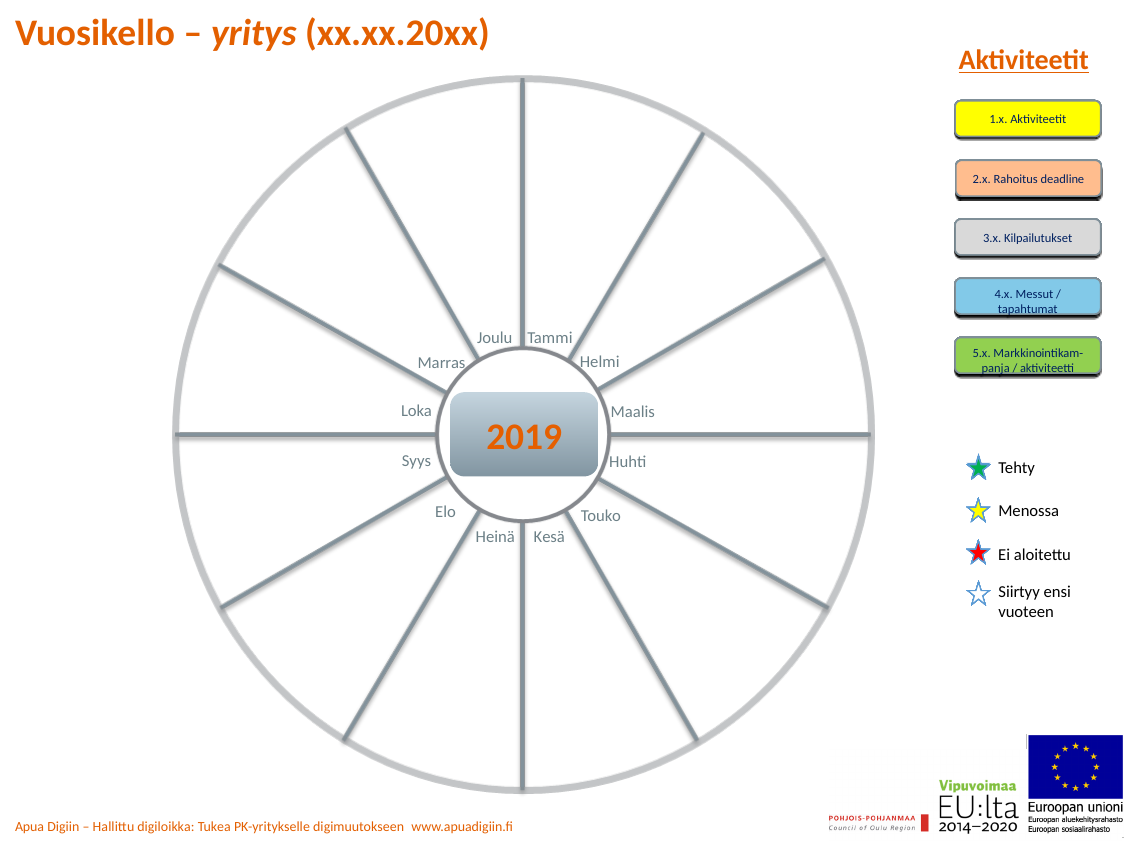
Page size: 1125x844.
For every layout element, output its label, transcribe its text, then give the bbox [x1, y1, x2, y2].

text_box 3.x. Kilpailutukset [955, 219, 1101, 255]
text_box Huhti [594, 443, 663, 479]
text_box 2.x. Rahoitus deadline [955, 160, 1102, 197]
text_box Maalis [595, 393, 672, 429]
text_box Tehty [983, 449, 1053, 485]
text_box Loka [386, 392, 449, 428]
text_box Helmi [564, 343, 636, 379]
text_box Menossa [983, 491, 1076, 528]
text_box 1.x. Aktiviteetit [955, 100, 1101, 137]
text_box [967, 582, 990, 605]
text_box [967, 540, 989, 563]
text_box Tammi [529, 319, 590, 355]
text_box Ei aloitettu [983, 536, 1089, 572]
picture [168, 73, 1124, 841]
text_box Joulu [462, 319, 529, 355]
text_box Heinä [460, 518, 531, 554]
text_box 4.x. Messut / tapahtumat [955, 278, 1101, 315]
text_box Vuosikello – yritys (xx.xx.20xx) [0, 0, 526, 61]
text_box Elo [420, 493, 472, 529]
text_box Apua Digiin – Hallittu digiloikka: Tukea PK-yritykselle digimuutokseen www.apuadigiin.fi [0, 810, 563, 842]
text_box Touko [565, 497, 639, 534]
text_box Marras [402, 344, 482, 380]
text_box 2019 [450, 392, 599, 477]
text_box Aktiviteetit [943, 34, 1106, 84]
text_box Kesä [531, 518, 581, 554]
text_box 5.x. Markkinointikam-panja / aktiviteetti [955, 337, 1101, 374]
text_box Siirtyy ensi vuoteen [983, 573, 1107, 629]
text_box [967, 498, 989, 521]
text_box [967, 454, 990, 479]
text_box Syys [386, 442, 447, 478]
